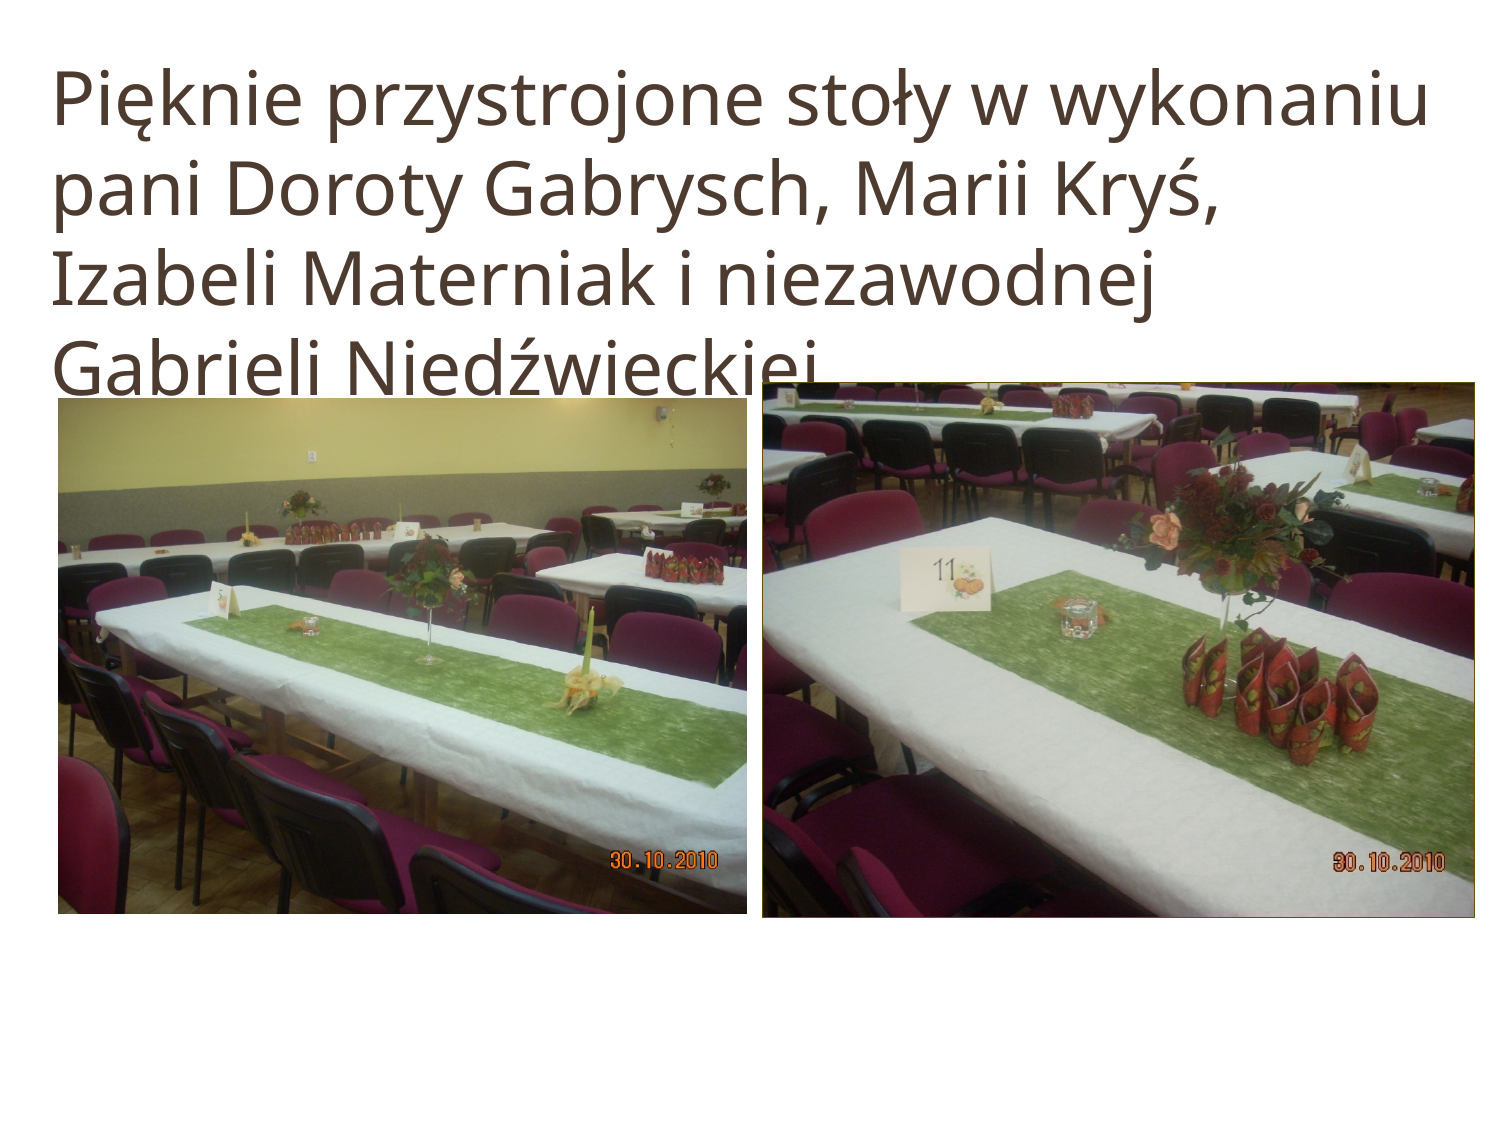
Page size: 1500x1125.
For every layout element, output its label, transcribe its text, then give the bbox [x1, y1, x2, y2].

picture [58, 398, 747, 914]
picture [762, 382, 1475, 918]
title Pięknie przystrojone stoły w wykonaniu pani Doroty Gabrysch, Marii Kryś, Izabeli Materniak i niezawodnej Gabrieli Niedźwieckiej [35, 35, 1461, 305]
